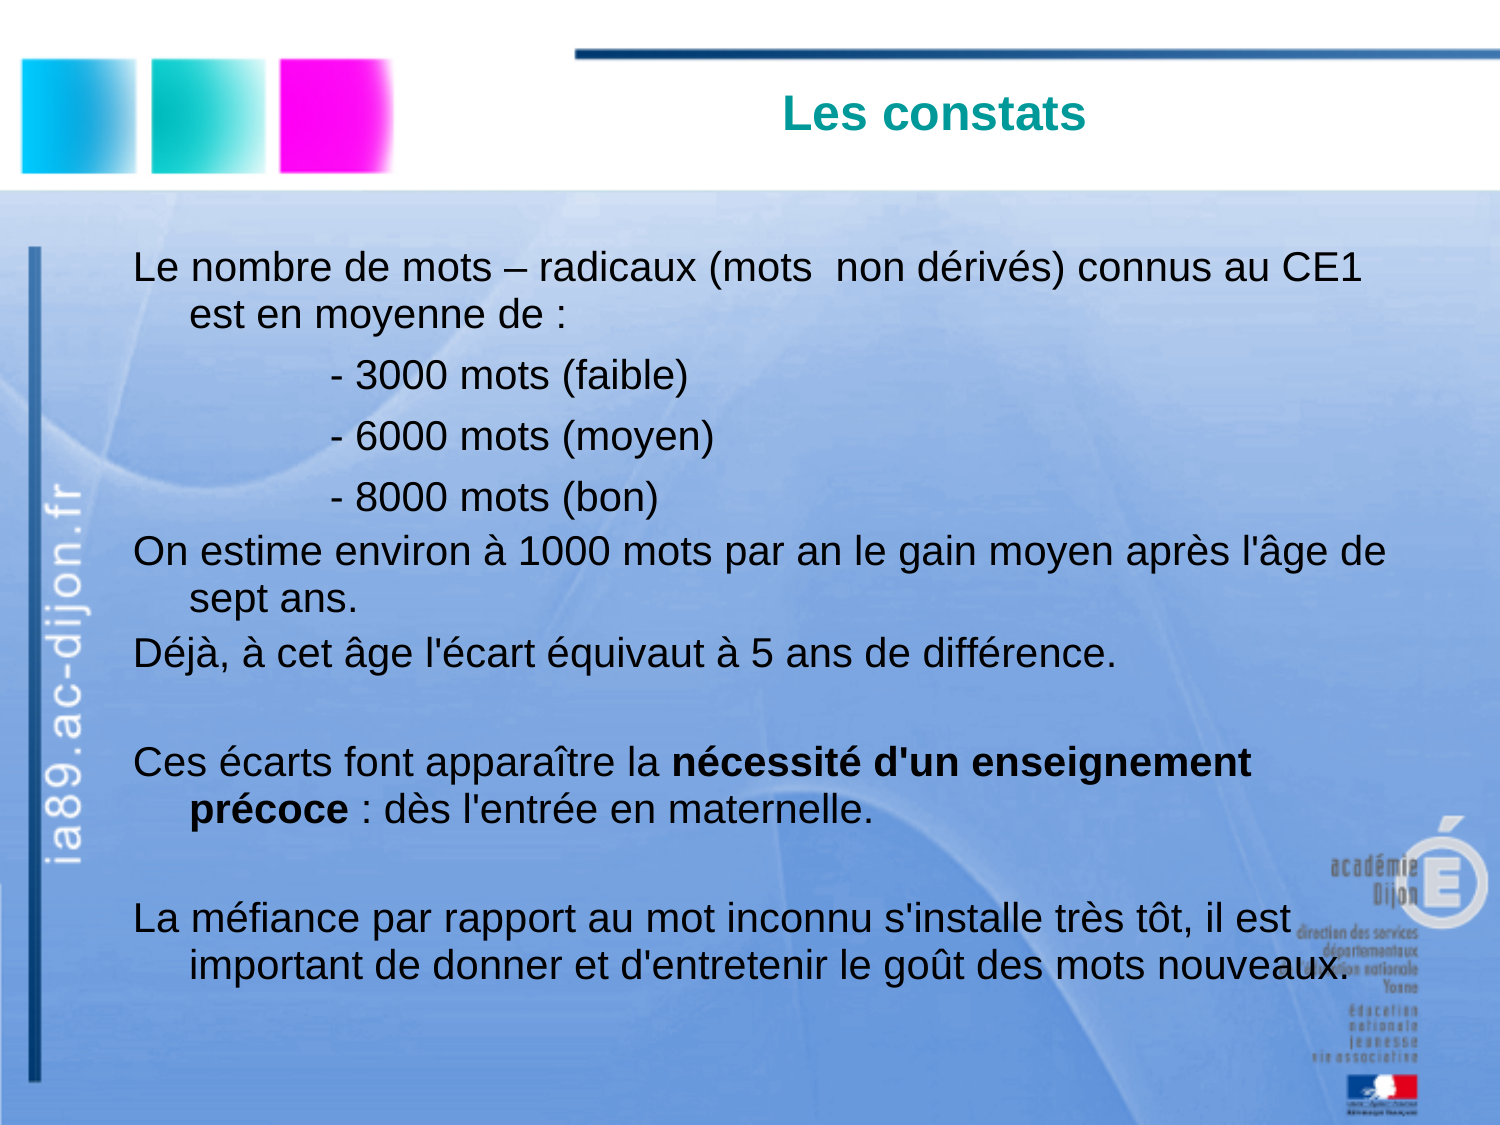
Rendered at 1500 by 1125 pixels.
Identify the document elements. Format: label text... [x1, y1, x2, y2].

title Les constats [425, 42, 1459, 185]
list Le nombre de mots – radicaux (mots non dérivés) connus au CE1 est en moyenne de : - 3000 mots (faible) - 6000 mots (moyen) - 8000 mots (bon) On estime environ à 1000 mots par an le gain moyen après l'âge de sept ans. Déjà, à cet âge l'écart équivaut à 5 ans de différence. Ces écarts font apparaître la nécessité d'un enseignement précoce : dès l'entrée en maternelle. La méfiance par rapport au mot inconnu s'installe très tôt, il est important de donner et d'entretenir le goût des mots nouveaux. [118, 236, 1421, 1063]
picture [0, 0, 1500, 1125]
text_box <numéro> [0, 1054, 153, 1125]
